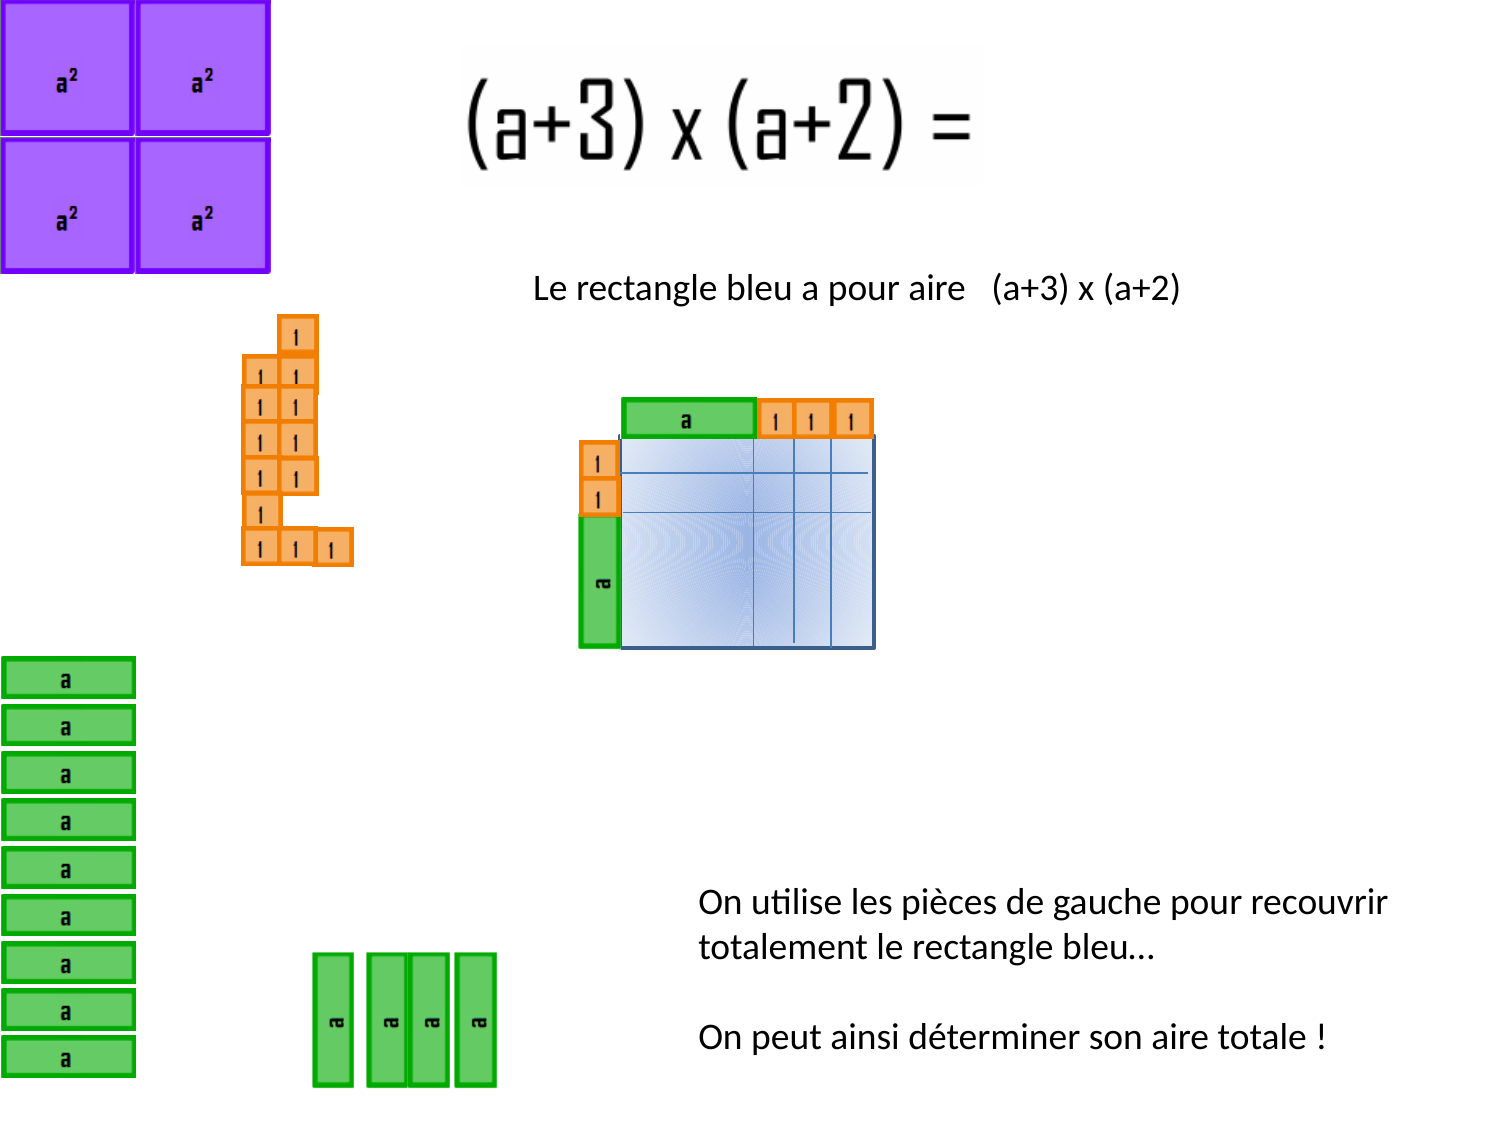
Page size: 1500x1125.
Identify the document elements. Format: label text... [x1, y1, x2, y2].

picture [366, 952, 450, 1089]
text_box [754, 439, 793, 472]
text_box [795, 439, 830, 472]
picture [0, 846, 136, 889]
picture [620, 397, 874, 439]
picture [0, 0, 271, 136]
picture [0, 941, 136, 984]
picture [241, 314, 354, 567]
picture [312, 952, 354, 1089]
picture [0, 798, 136, 841]
picture [0, 1035, 136, 1078]
picture [578, 440, 621, 650]
picture [0, 894, 136, 936]
text_box [620, 439, 753, 472]
picture [454, 42, 983, 193]
picture [0, 656, 136, 699]
text_box Le rectangle bleu a pour aire (a+3) x (a+2) [518, 255, 1197, 316]
picture [0, 988, 136, 1031]
text_box [795, 474, 830, 512]
picture [454, 952, 497, 1089]
text_box [754, 474, 793, 512]
picture [0, 751, 136, 794]
text_box On utilise les pièces de gauche pour recouvrir totalement le rectangle bleu… On peut ainsi déterminer son aire totale ! [683, 869, 1413, 1065]
picture [0, 704, 136, 747]
picture [0, 137, 271, 274]
text_box [620, 439, 874, 649]
